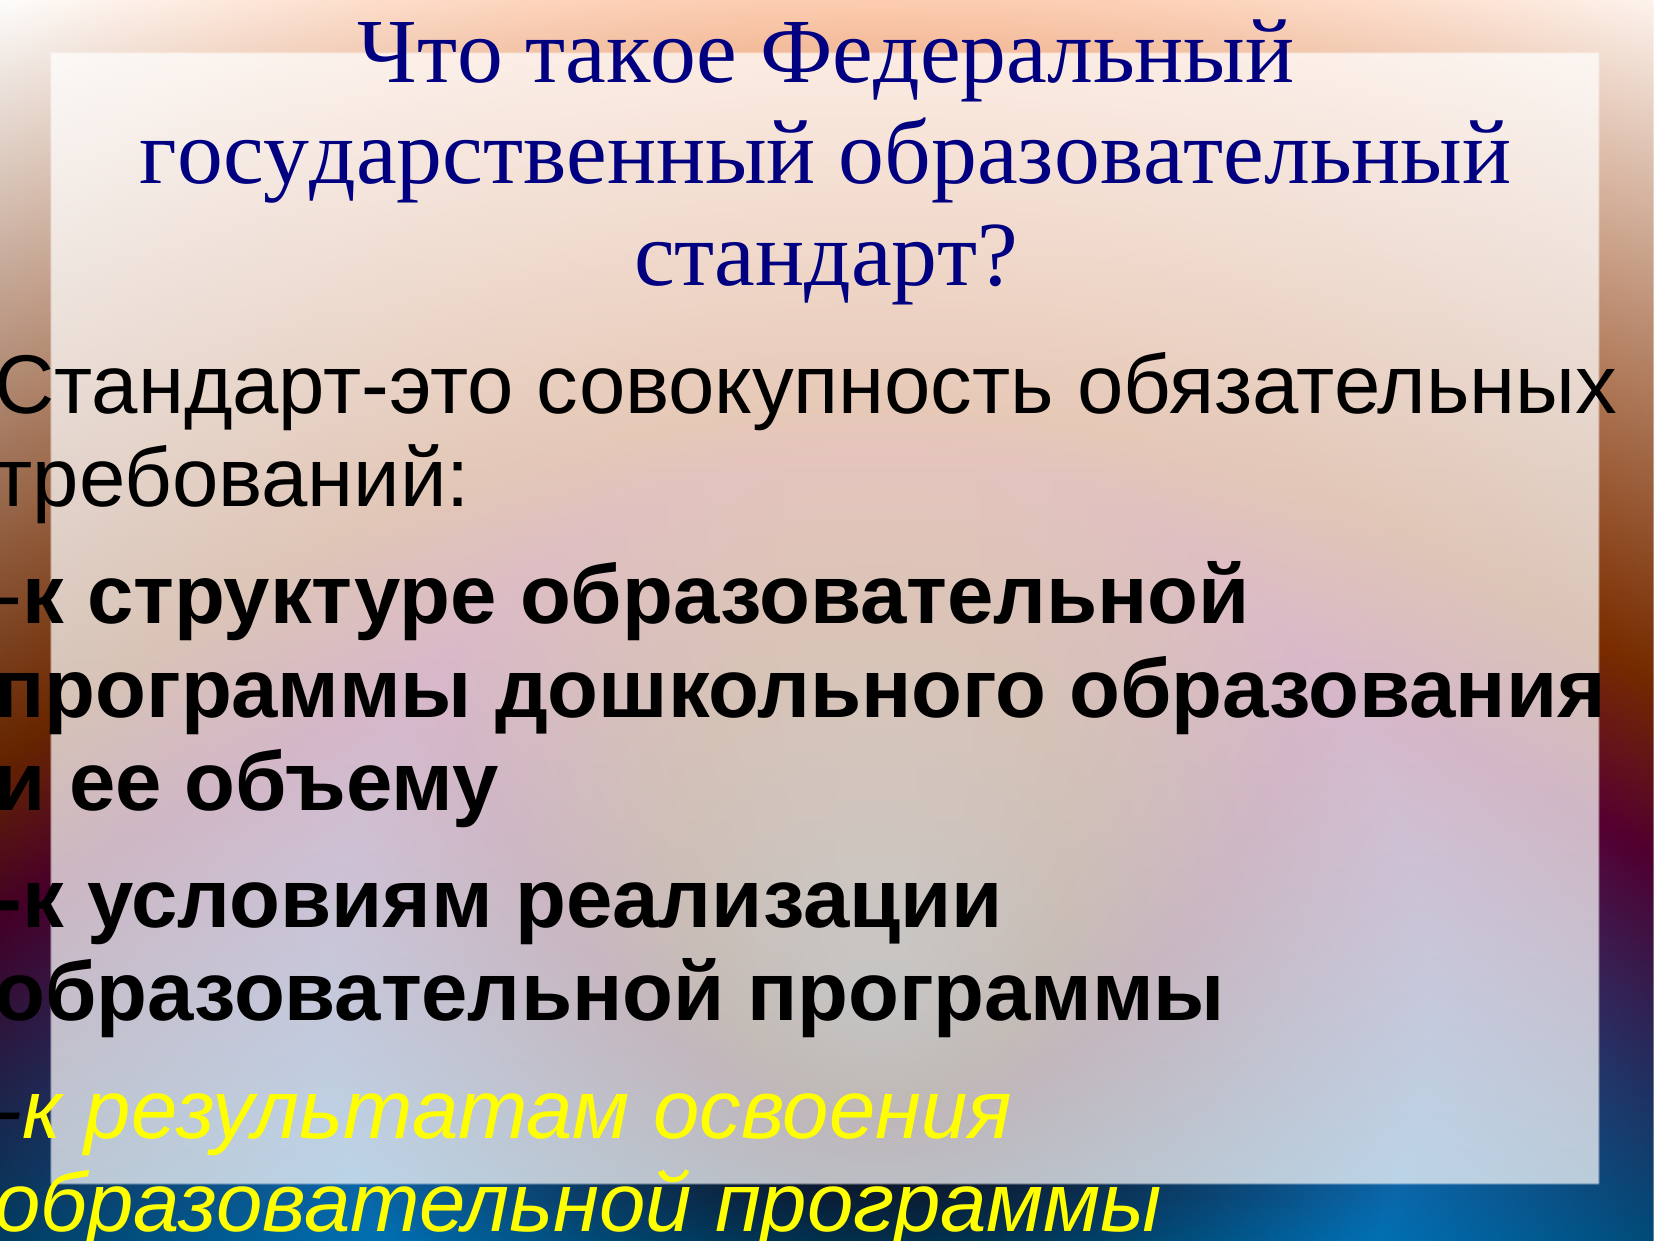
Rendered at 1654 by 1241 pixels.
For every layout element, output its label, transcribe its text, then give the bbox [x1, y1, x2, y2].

picture [0, 0, 1654, 1241]
title Что такое Федеральный государственный образовательный стандарт? [82, 0, 1571, 306]
text_box Стандарт-это совокупность обязательных требований: -к структуре образовательной программы дошкольного образования и ее объему -к условиям реализации образовательной программы -к результатам освоения образовательной программы [0, 330, 1634, 1241]
